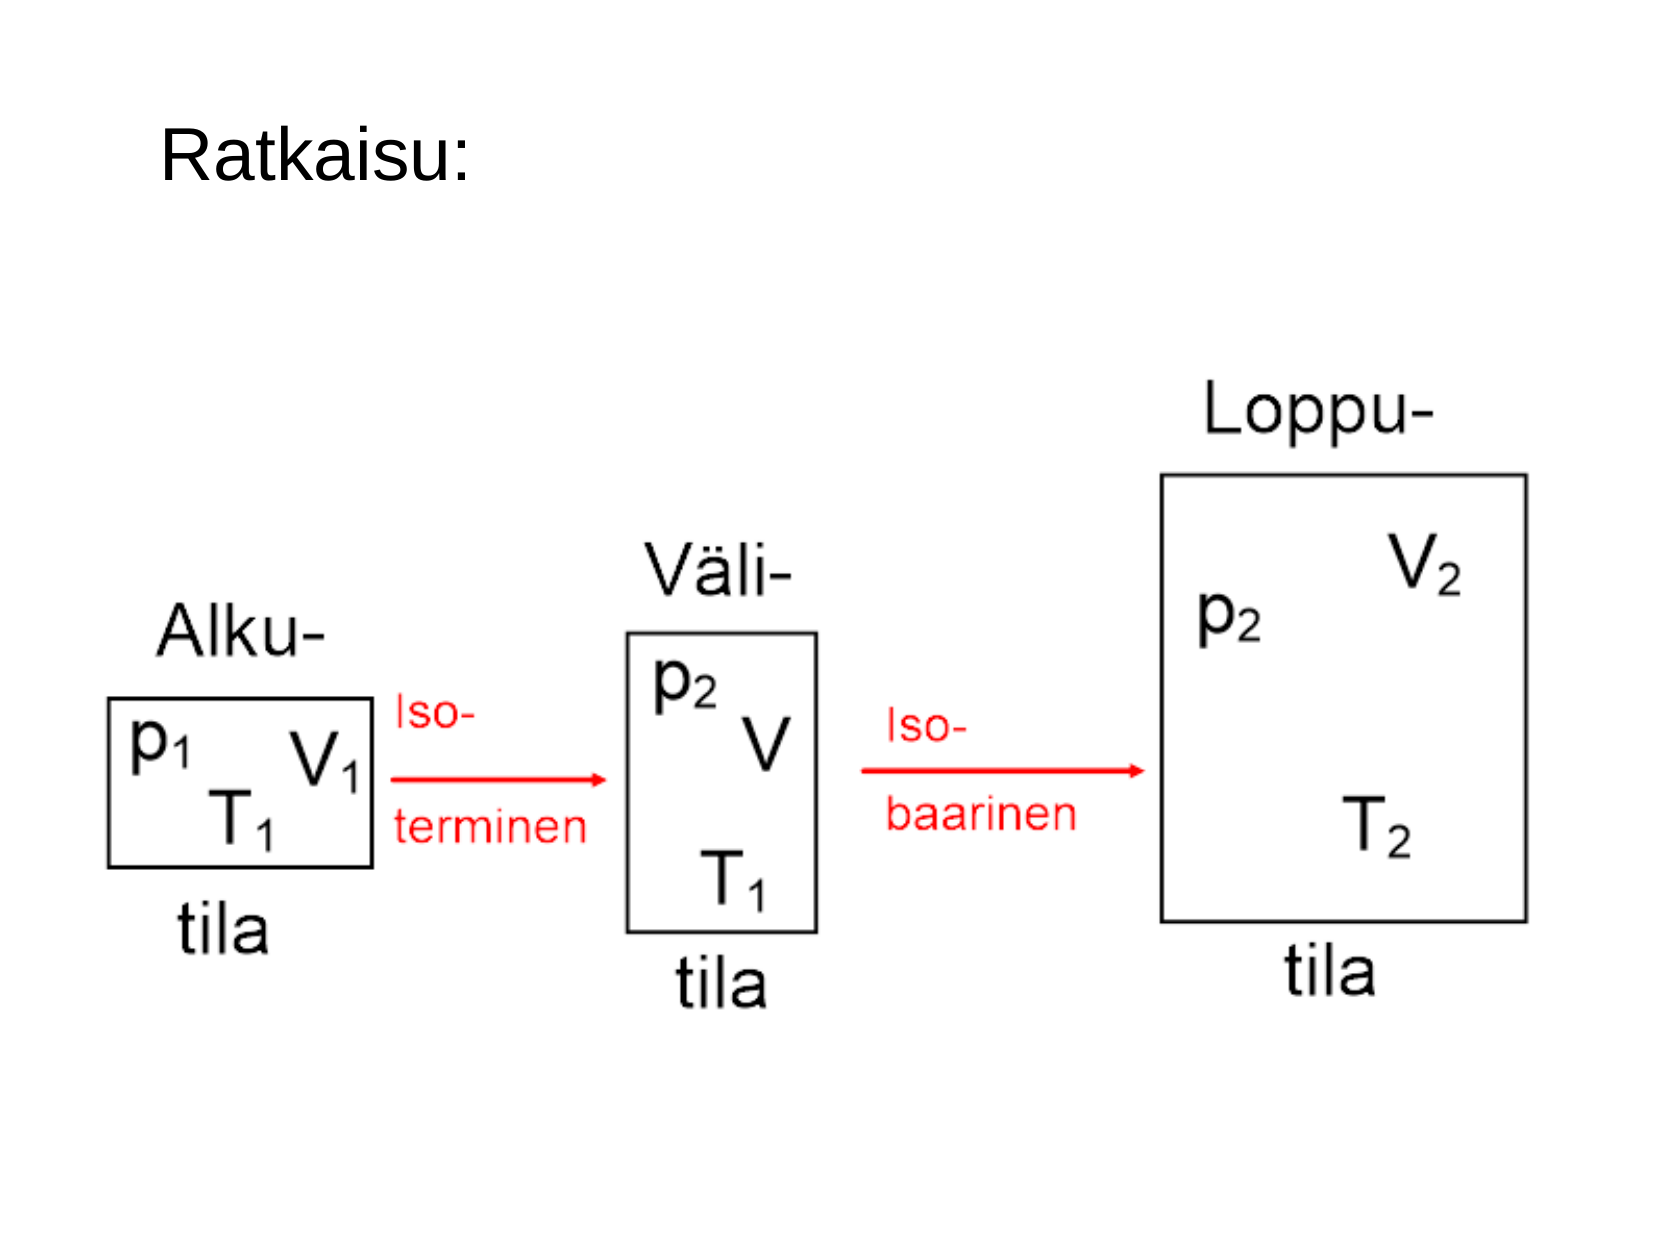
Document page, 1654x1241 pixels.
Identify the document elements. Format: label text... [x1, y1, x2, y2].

text_box Ratkaisu: [144, 105, 1394, 268]
picture [66, 268, 1571, 1123]
